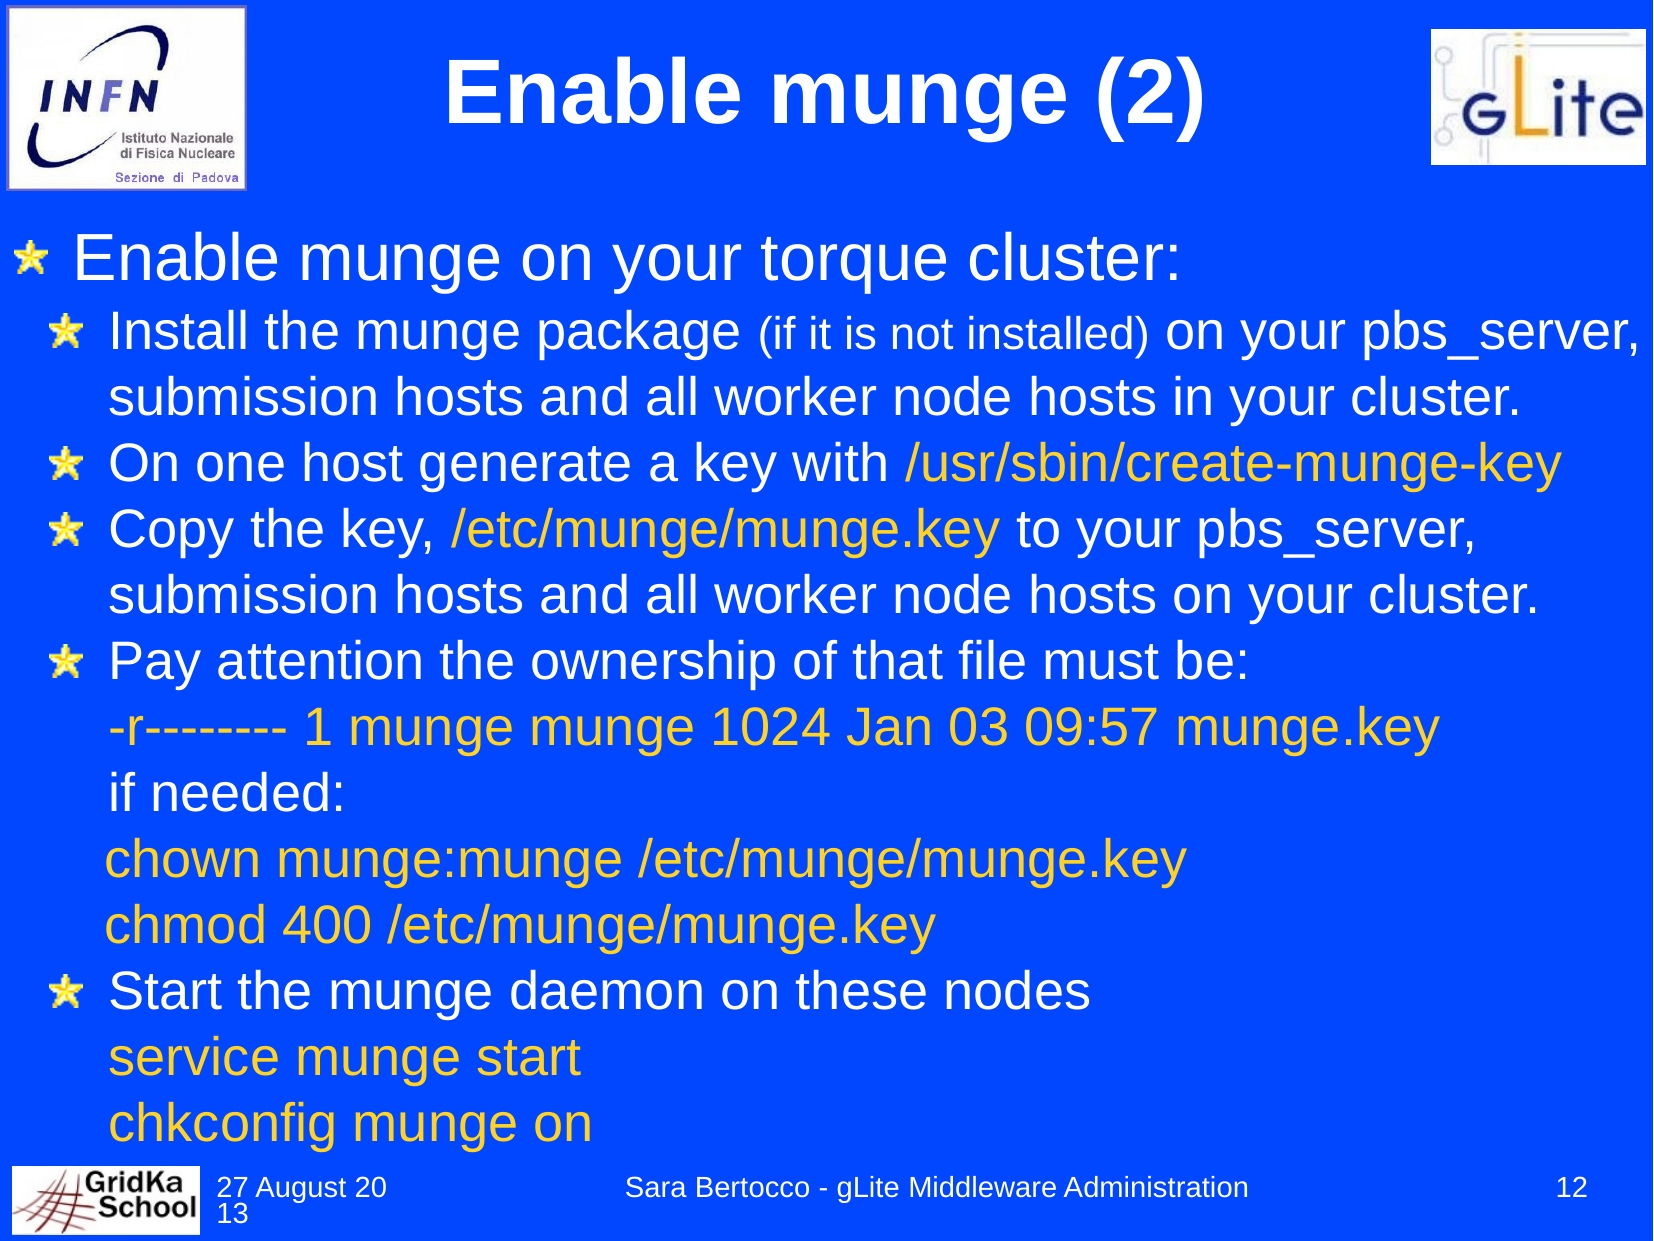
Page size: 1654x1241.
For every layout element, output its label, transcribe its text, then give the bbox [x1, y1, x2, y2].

picture [12, 1227, 200, 1235]
text_box Enable munge on your torque cluster: Install the munge package (if it is not installed) on your pbs_server, submission hosts and all worker node hosts in your cluster. On one host generate a key with /usr/sbin/create-munge-key Copy the key, /etc/munge/munge.key to your pbs_server, submission hosts and all worker node hosts on your cluster. Pay attention the ownership of that file must be: -r-------- 1 munge munge 1024 Jan 03 09:57 munge.key if needed: chown munge:munge /etc/munge/munge.key chmod 400 /etc/munge/munge.key Start the munge daemon on these nodes service munge start chkconfig munge on [0, 212, 1653, 1227]
picture [1431, 29, 1646, 166]
title Enable munge (2) [6, 0, 1645, 183]
picture [6, 5, 247, 192]
